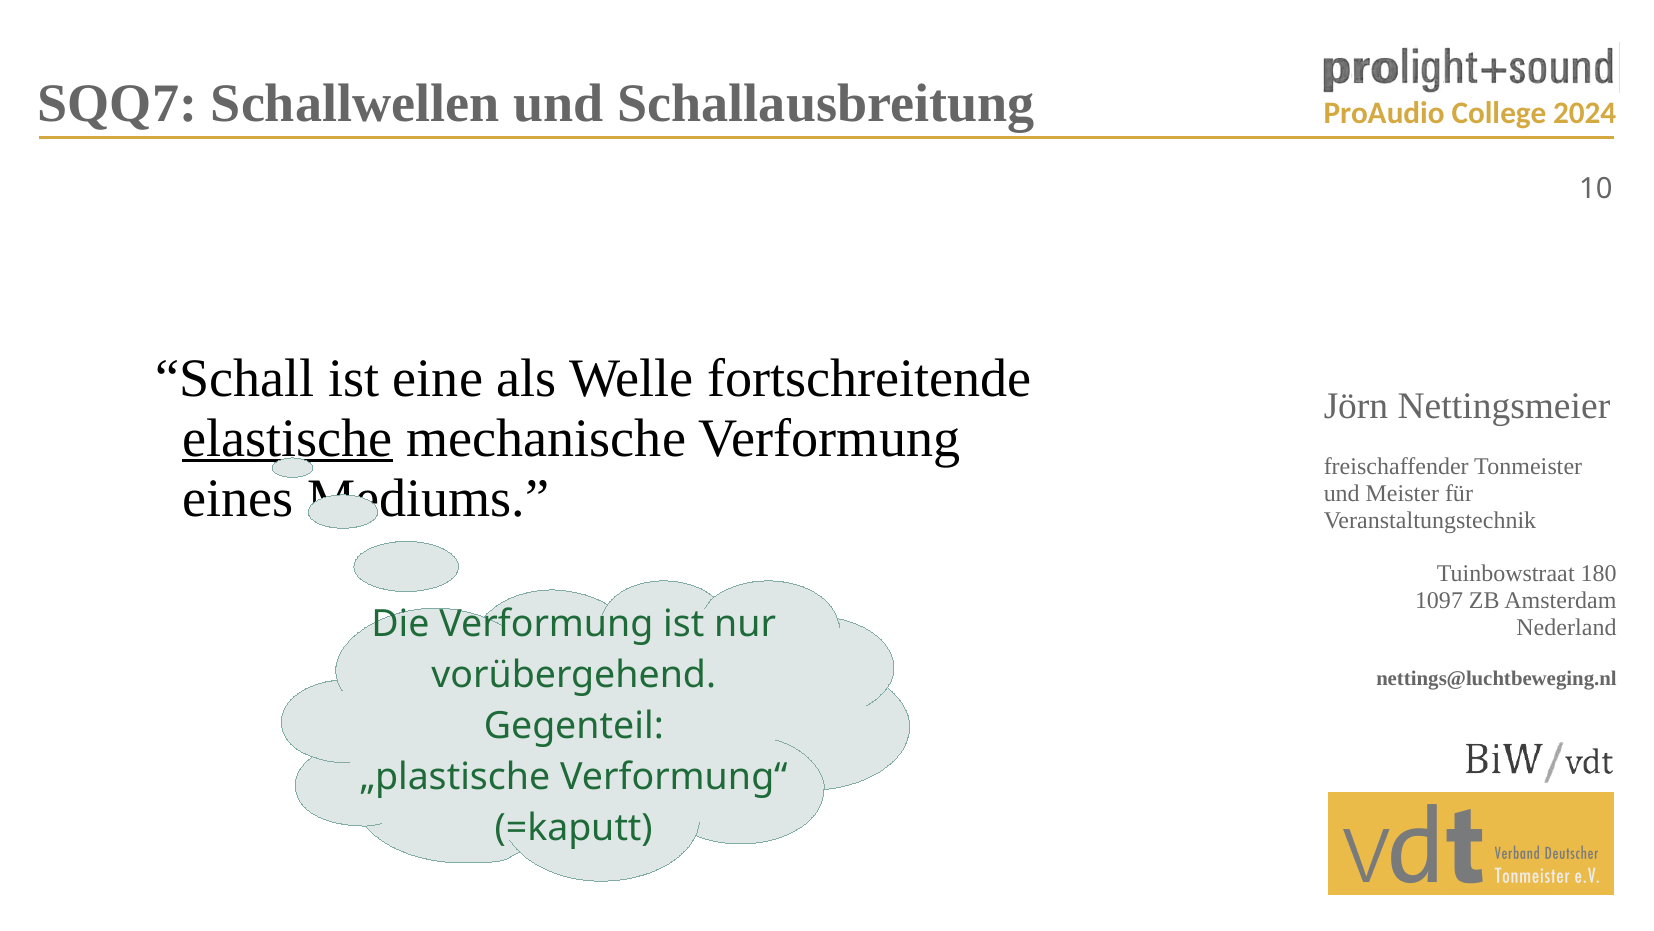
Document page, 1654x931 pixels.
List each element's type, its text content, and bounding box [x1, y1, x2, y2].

text_box Die Verformung ist nur vorübergehend. Gegenteil: „plastische Verformung“ (=kaputt) [308, 494, 378, 529]
text_box Die Verformung ist nur vorübergehend. Gegenteil: „plastische Verformung“ (=kaputt) [281, 580, 910, 882]
list “Schall ist eine als Welle fortschreitende elastische mechanische Verformung eines Mediums.” [37, 187, 1313, 913]
text_box Die Verformung ist nur vorübergehend. Gegenteil: „plastische Verformung“ (=kaputt) [353, 541, 459, 592]
picture [1318, 42, 1620, 93]
list Die zweite Quelle kann auch eine Reflexion sein. [1462, 738, 1619, 784]
title SQQ7: Schallwellen und Schallausbreitung [37, 43, 1275, 164]
